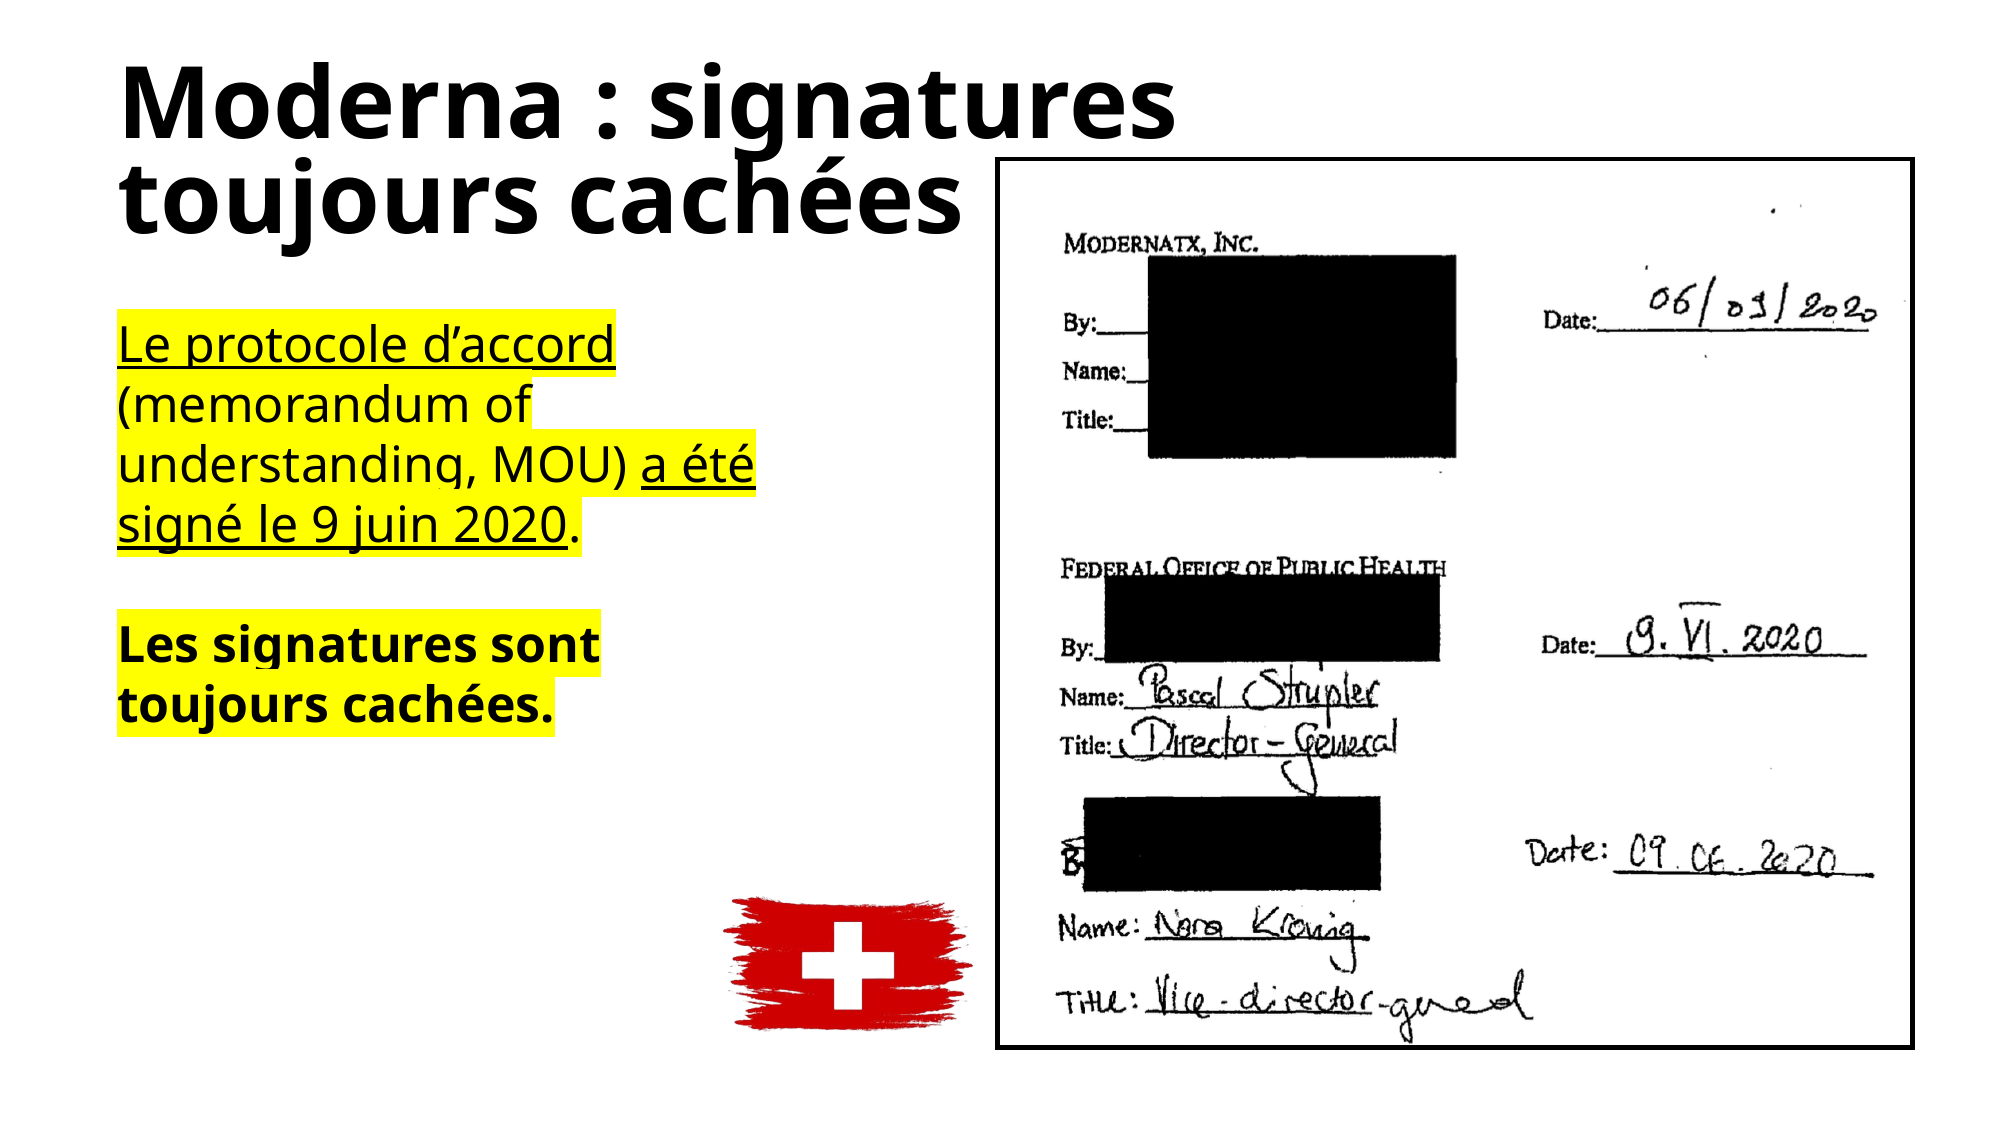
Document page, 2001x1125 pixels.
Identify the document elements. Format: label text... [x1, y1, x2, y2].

text_box Le protocole d’accord (memorandum of understanding, MOU) a été signé le 9 juin 2020. Les signatures sont toujours cachées. [102, 305, 812, 745]
picture [706, 810, 985, 1089]
text_box Moderna : signatures toujours cachées [102, 55, 1588, 268]
picture [999, 161, 1911, 1045]
